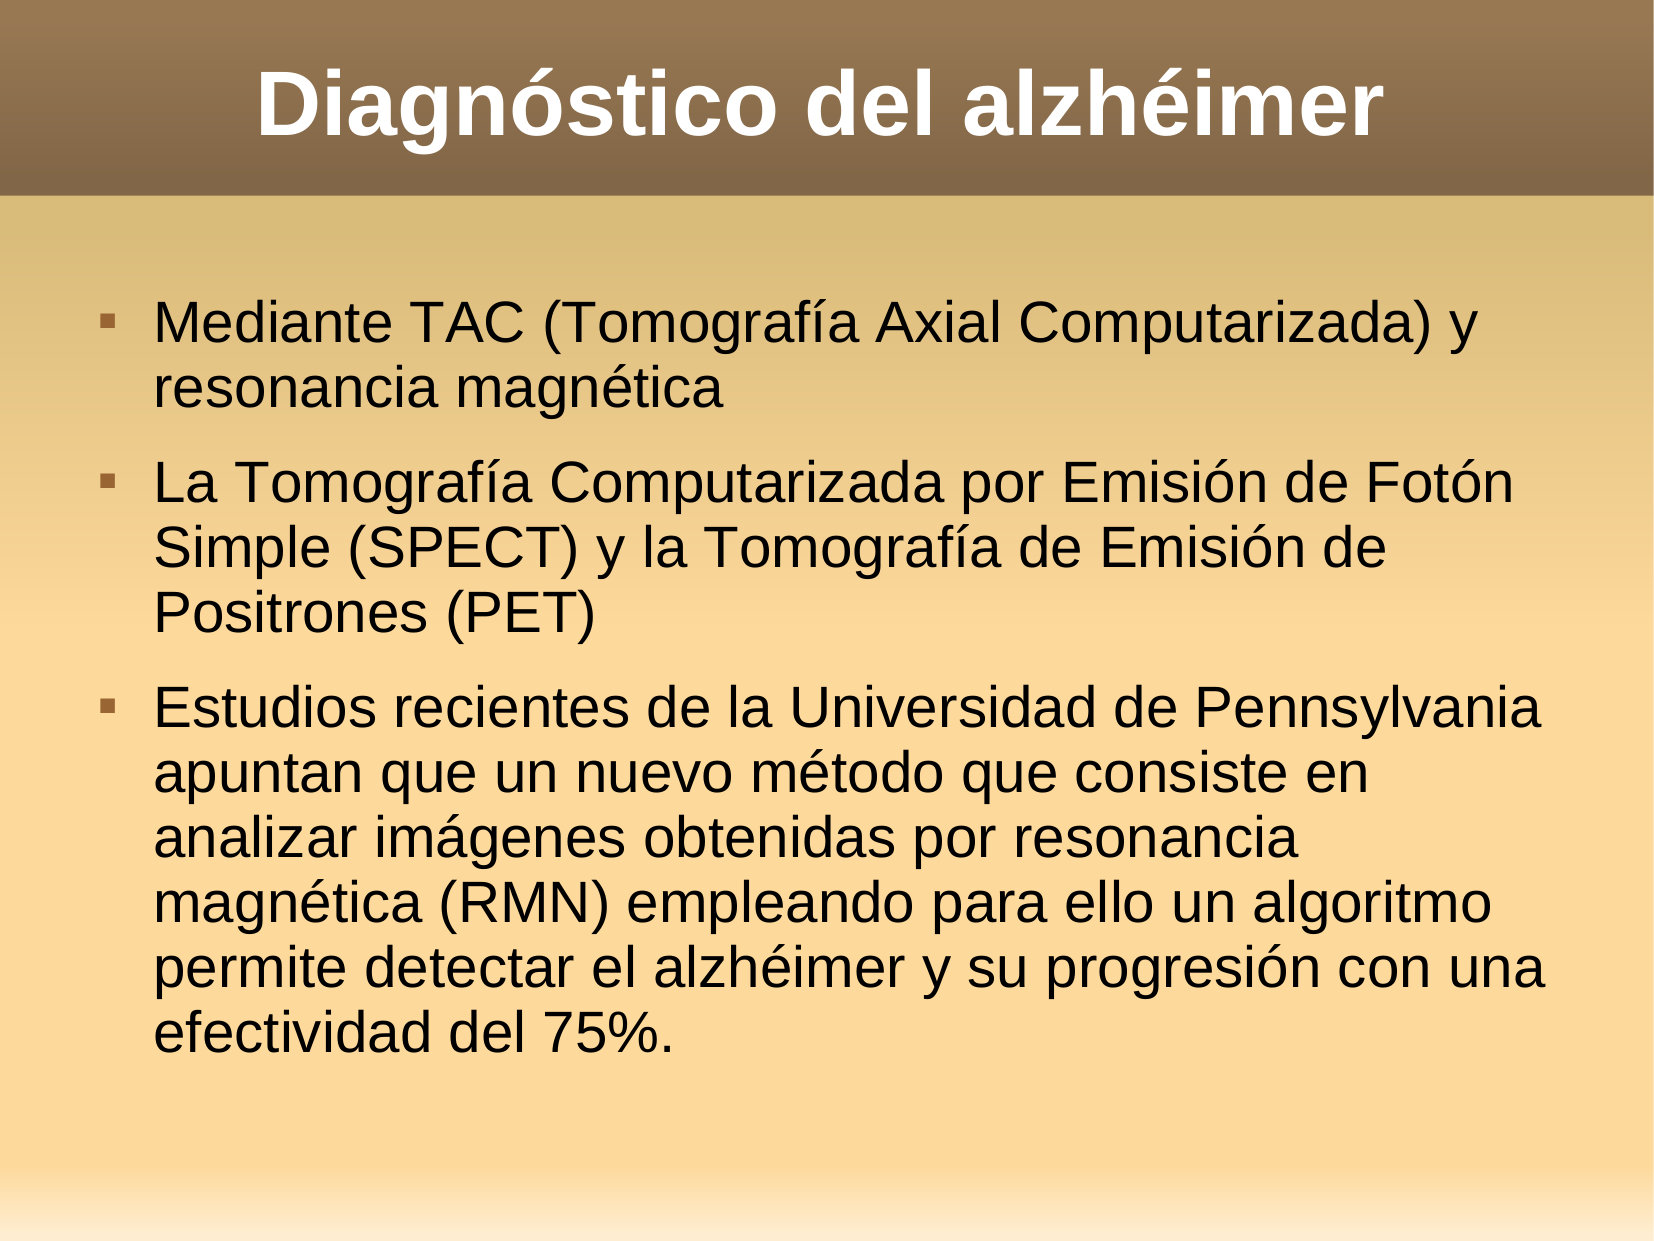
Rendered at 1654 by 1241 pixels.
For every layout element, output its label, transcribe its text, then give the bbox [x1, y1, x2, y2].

title Diagnóstico del alzhéimer [76, 0, 1565, 208]
picture [0, 0, 1654, 1241]
list Mediante TAC (Tomografía Axial Computarizada) y resonancia magnética La Tomografía Computarizada por Emisión de Fotón Simple (SPECT) y la Tomografía de Emisión de Positrones (PET) Estudios recientes de la Universidad de Pennsylvania apuntan que un nuevo método que consiste en analizar imágenes obtenidas por resonancia magnética (RMN) empleando para ello un algoritmo permite detectar el alzhéimer y su progresión con una efectividad del 75%. [82, 290, 1571, 1094]
